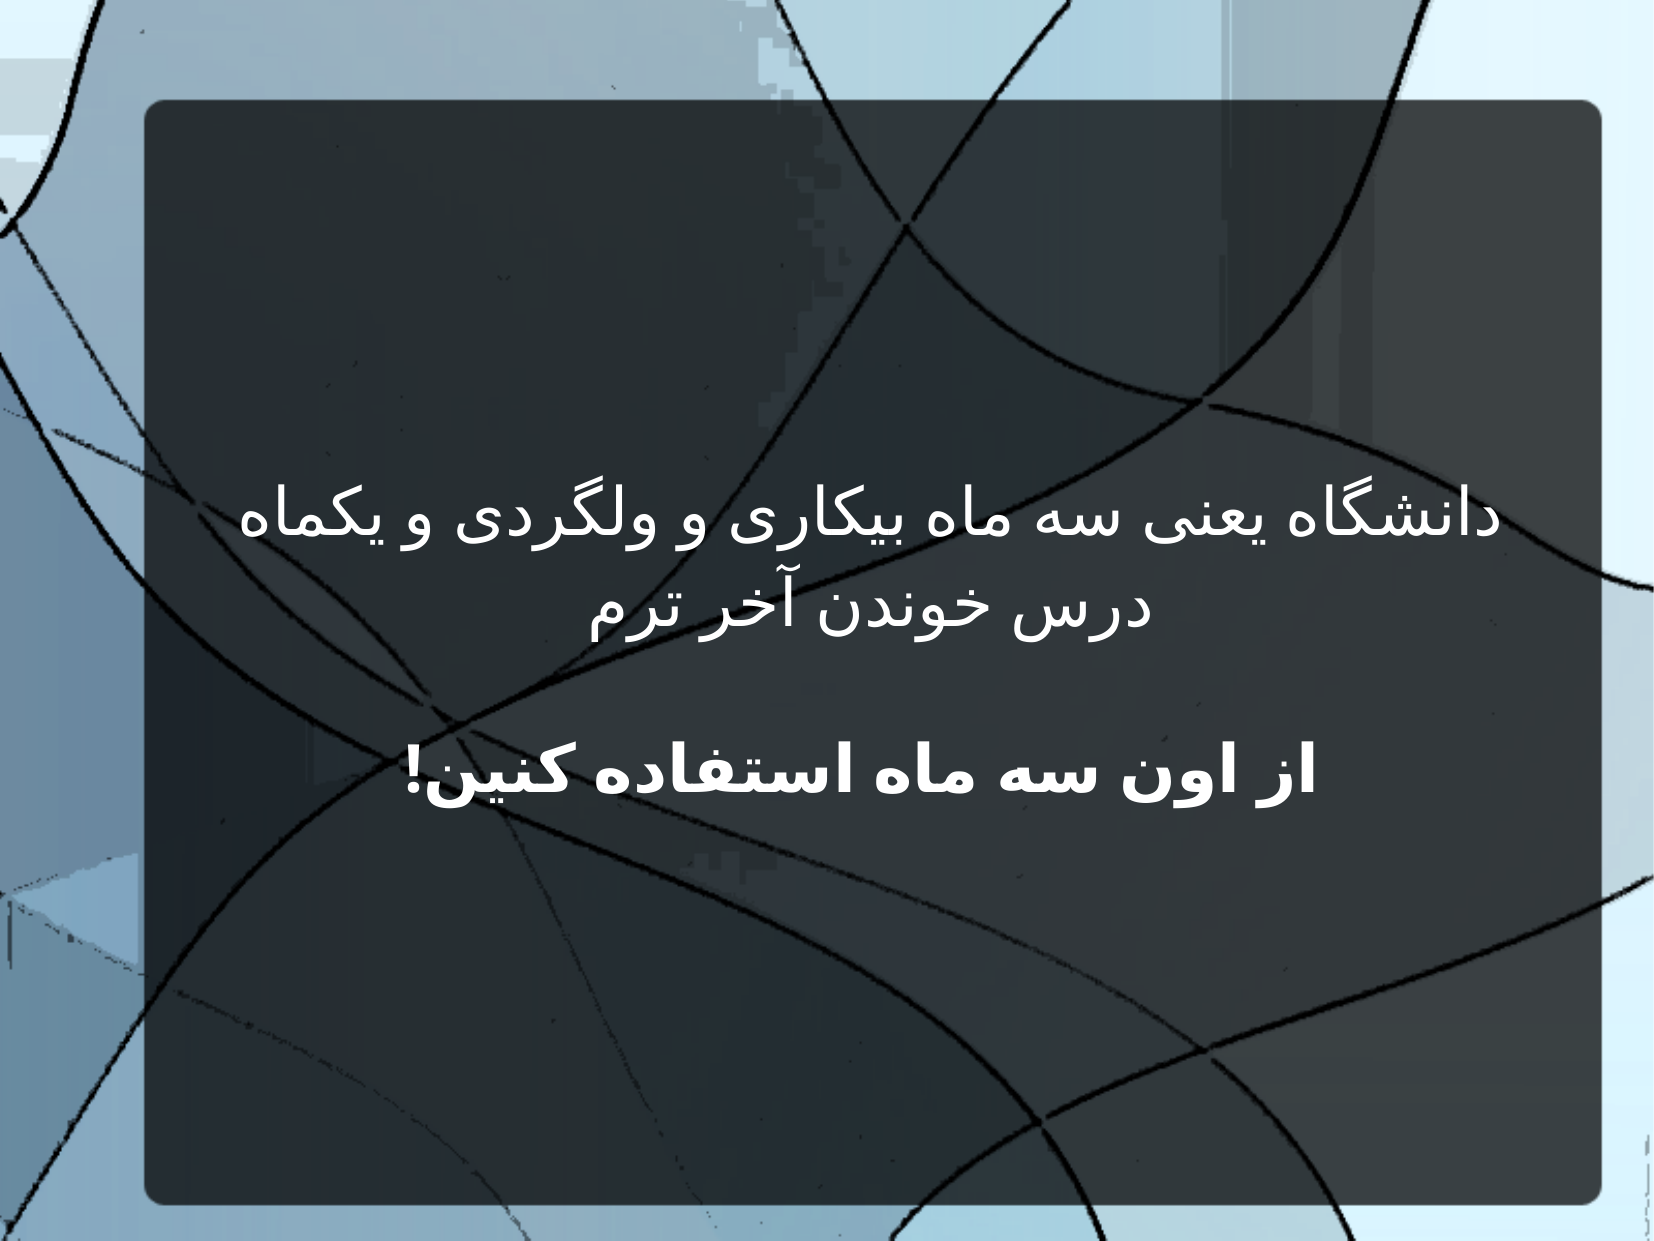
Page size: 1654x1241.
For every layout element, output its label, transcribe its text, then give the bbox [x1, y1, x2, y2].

subtitle دانشگاه یعنی سه ماه بیکاری و ولگردی و یکماه درس خوندن آخر ترم از اون سه ماه استفاده کنین! [159, 108, 1583, 1168]
picture [0, 0, 1654, 1241]
